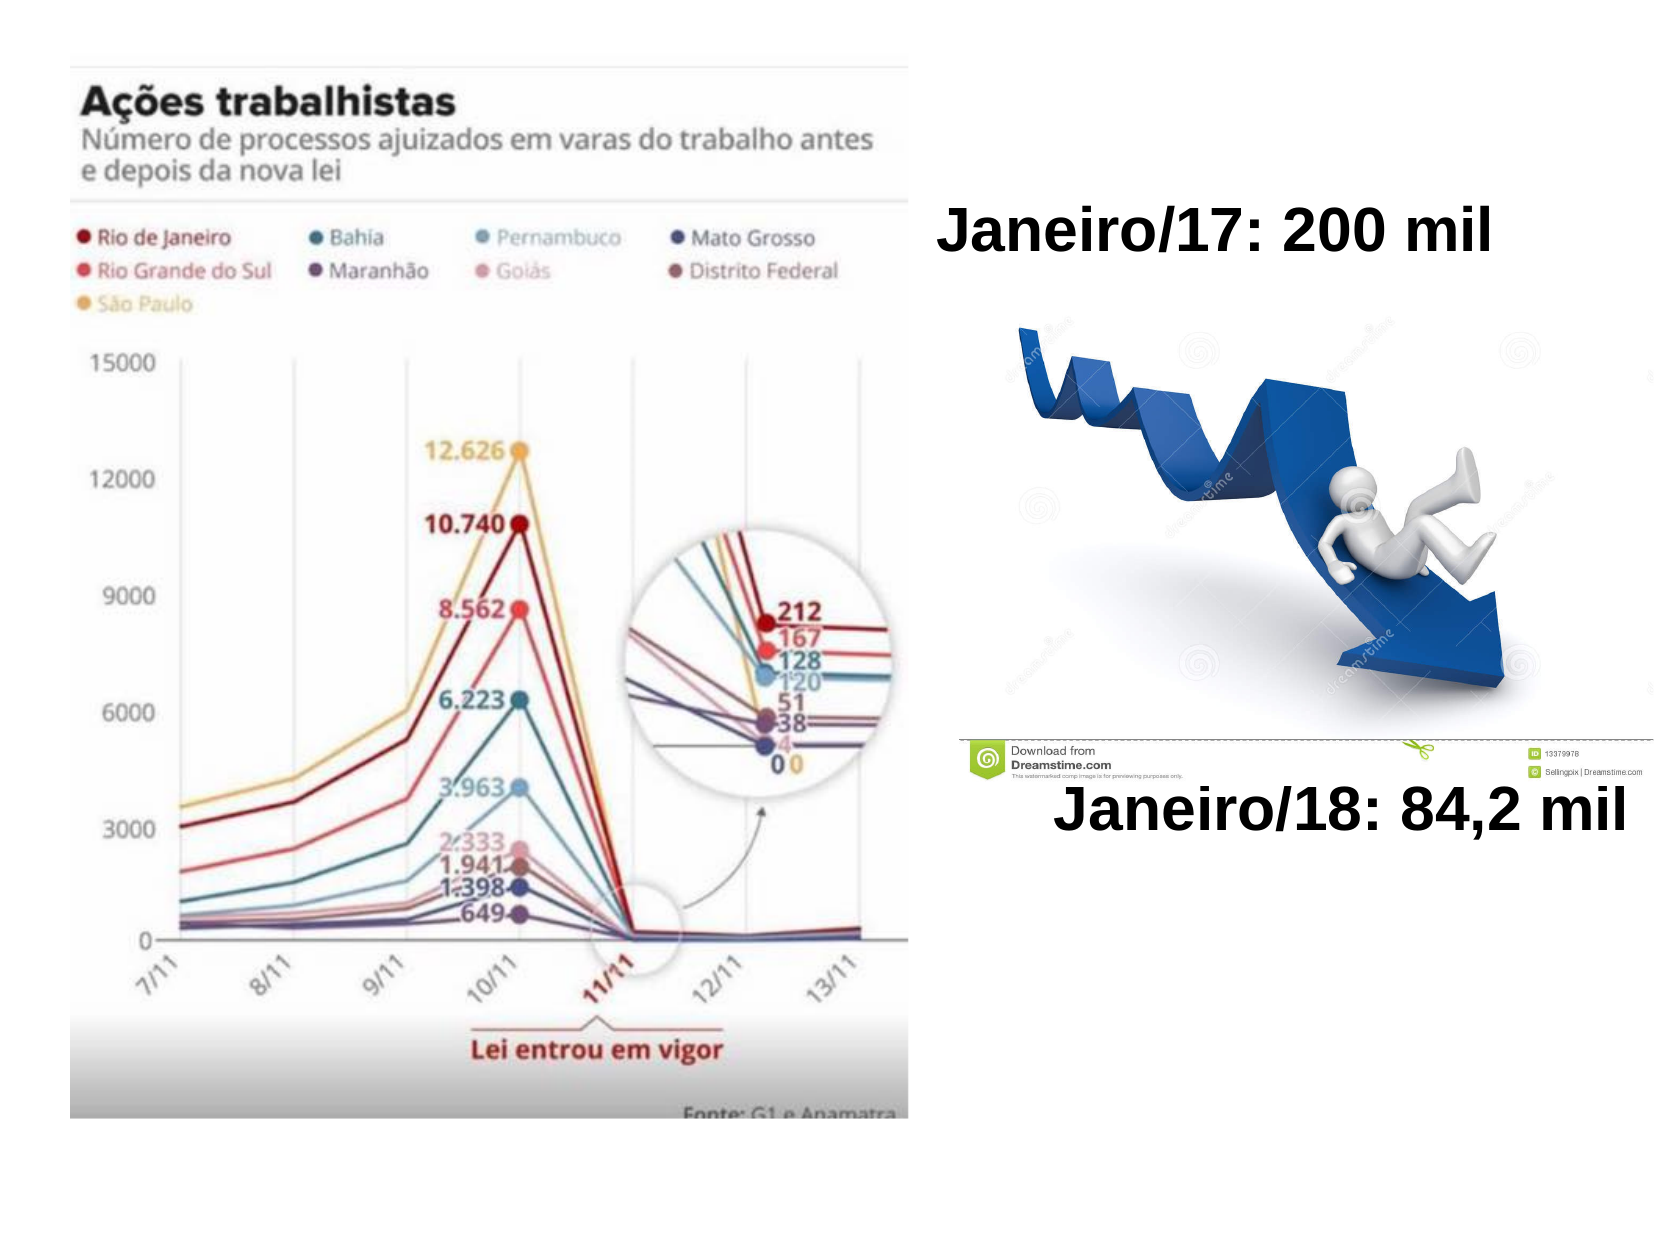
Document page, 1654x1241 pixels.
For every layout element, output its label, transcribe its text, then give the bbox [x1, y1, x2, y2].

text_box Janeiro/17: 200 mil [921, 181, 1524, 272]
picture [959, 261, 1654, 786]
picture [70, 51, 910, 1122]
text_box Janeiro/18: 84,2 mil [1039, 786, 1645, 851]
